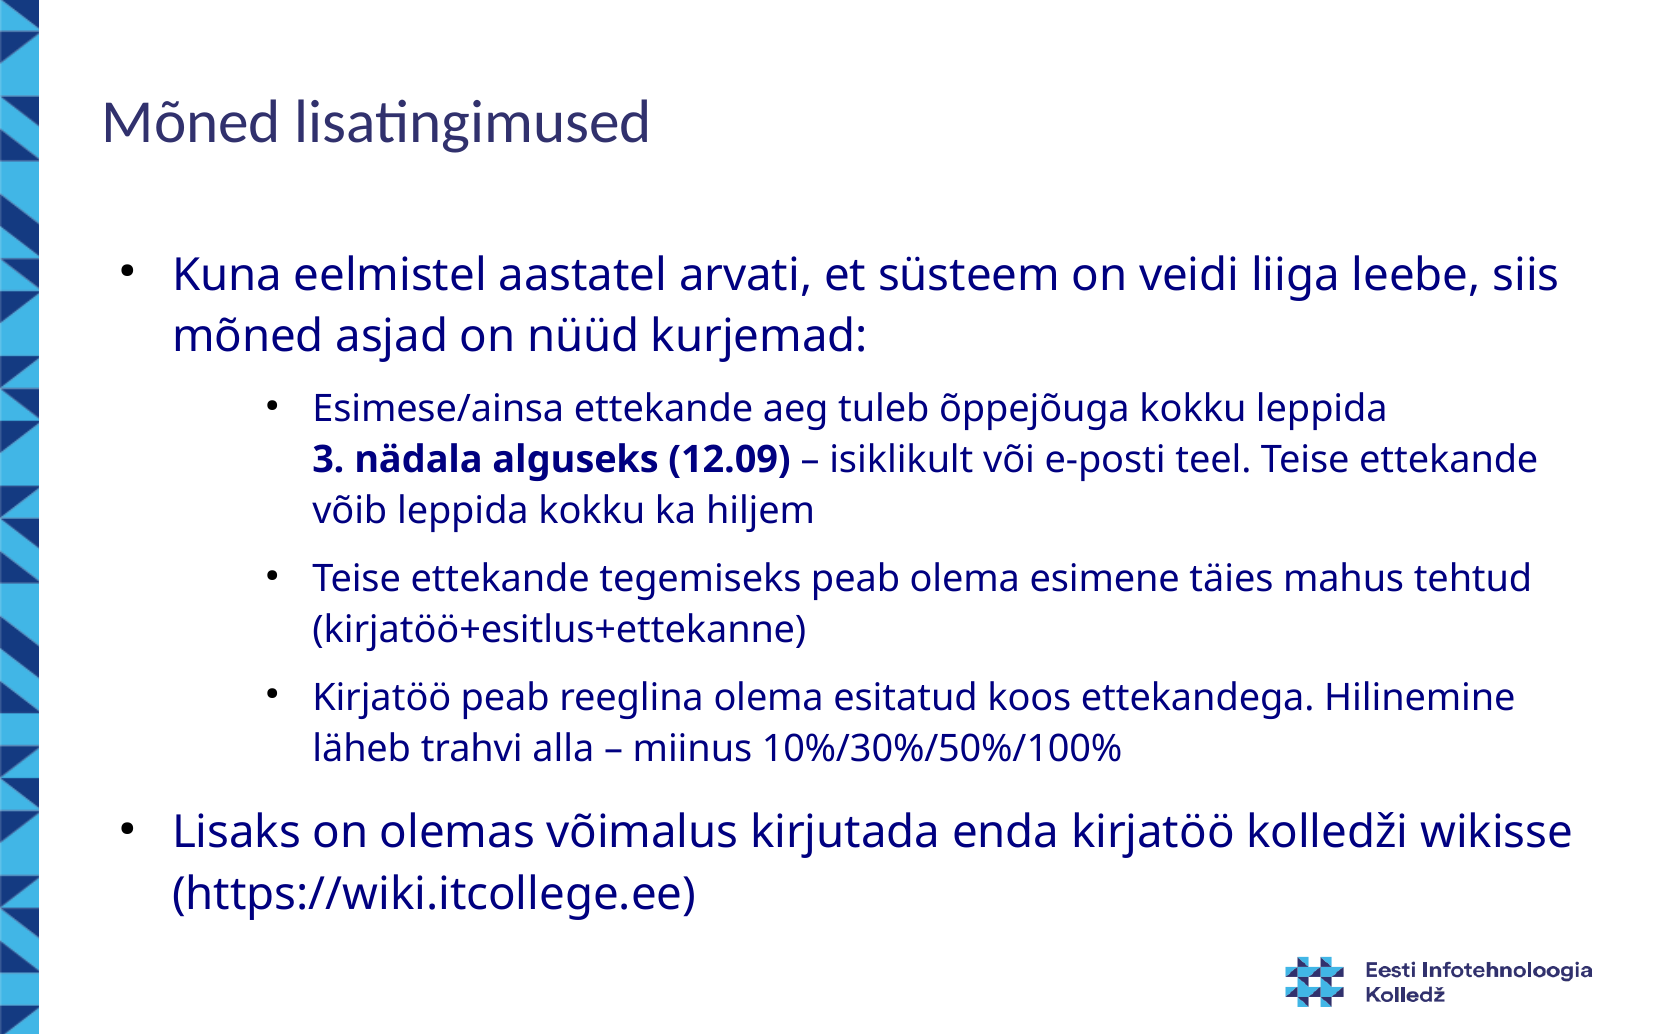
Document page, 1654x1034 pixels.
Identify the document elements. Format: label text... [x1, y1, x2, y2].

title Mõned lisatingimused [101, 41, 1224, 214]
list Kuna eelmistel aastatel arvati, et süsteem on veidi liiga leebe, siis mõned asjad on nüüd kurjemad: Esimese/ainsa ettekande aeg tuleb õppejõuga kokku leppida 3. nädala alguseks (12.09) – isiklikult või e-posti teel. Teise ettekande võib leppida kokku ka hiljem Teise ettekande tegemiseks peab olema esimene täies mahus tehtud (kirjatöö+esitlus+ettekanne) Kirjatöö peab reeglina olema esitatud koos ettekandega. Hilinemine läheb trahvi alla – miinus 10%/30%/50%/100% Lisaks on olemas võimalus kirjutada enda kirjatöö kolledži wikisse (https://wiki.itcollege.ee) [101, 241, 1591, 924]
